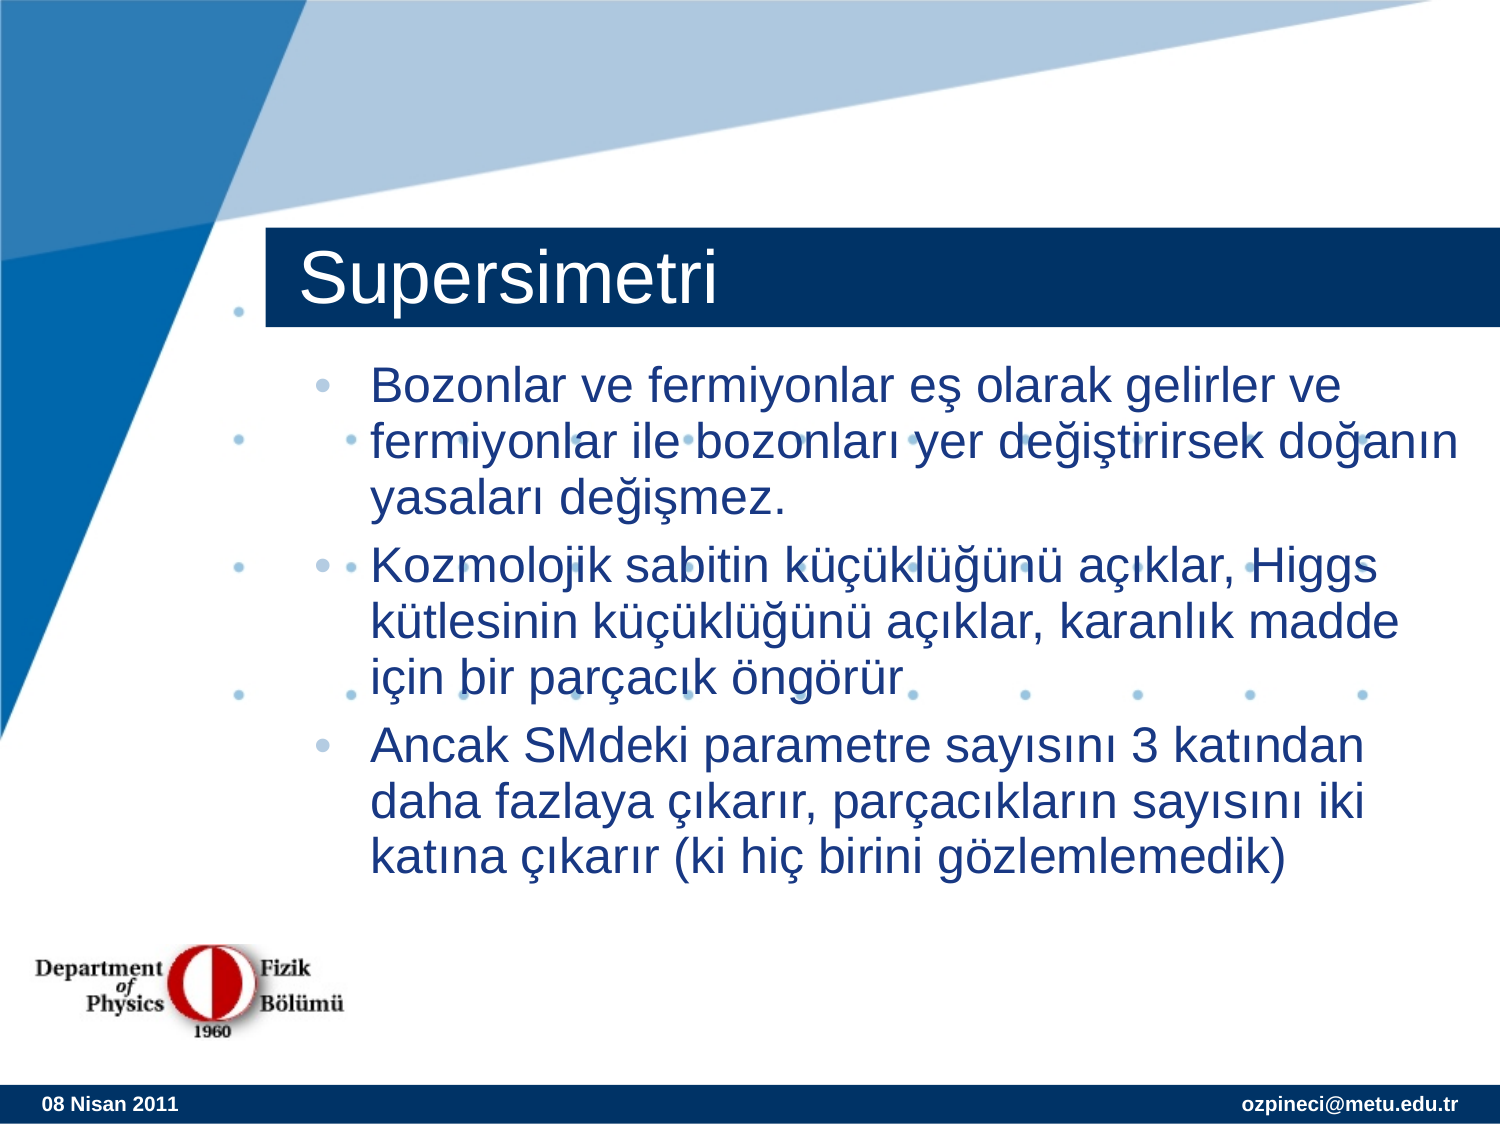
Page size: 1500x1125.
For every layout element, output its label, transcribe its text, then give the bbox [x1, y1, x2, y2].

list Bozonlar ve fermiyonlar eş olarak gelirler ve fermiyonlar ile bozonları yer değiştirirsek doğanın yasaları değişmez. Kozmolojik sabitin küçüklüğünü açıklar, Higgs kütlesinin küçüklüğünü açıklar, karanlık madde için bir parçacık öngörür Ancak SMdeki parametre sayısını 3 katından daha fazlaya çıkarır, parçacıkların sayısını iki katına çıkarır (ki hiç birini gözlemlemedik) [299, 350, 1475, 1013]
title Supersimetri [265, 227, 1500, 328]
picture [0, 0, 1500, 842]
picture [29, 944, 394, 1041]
